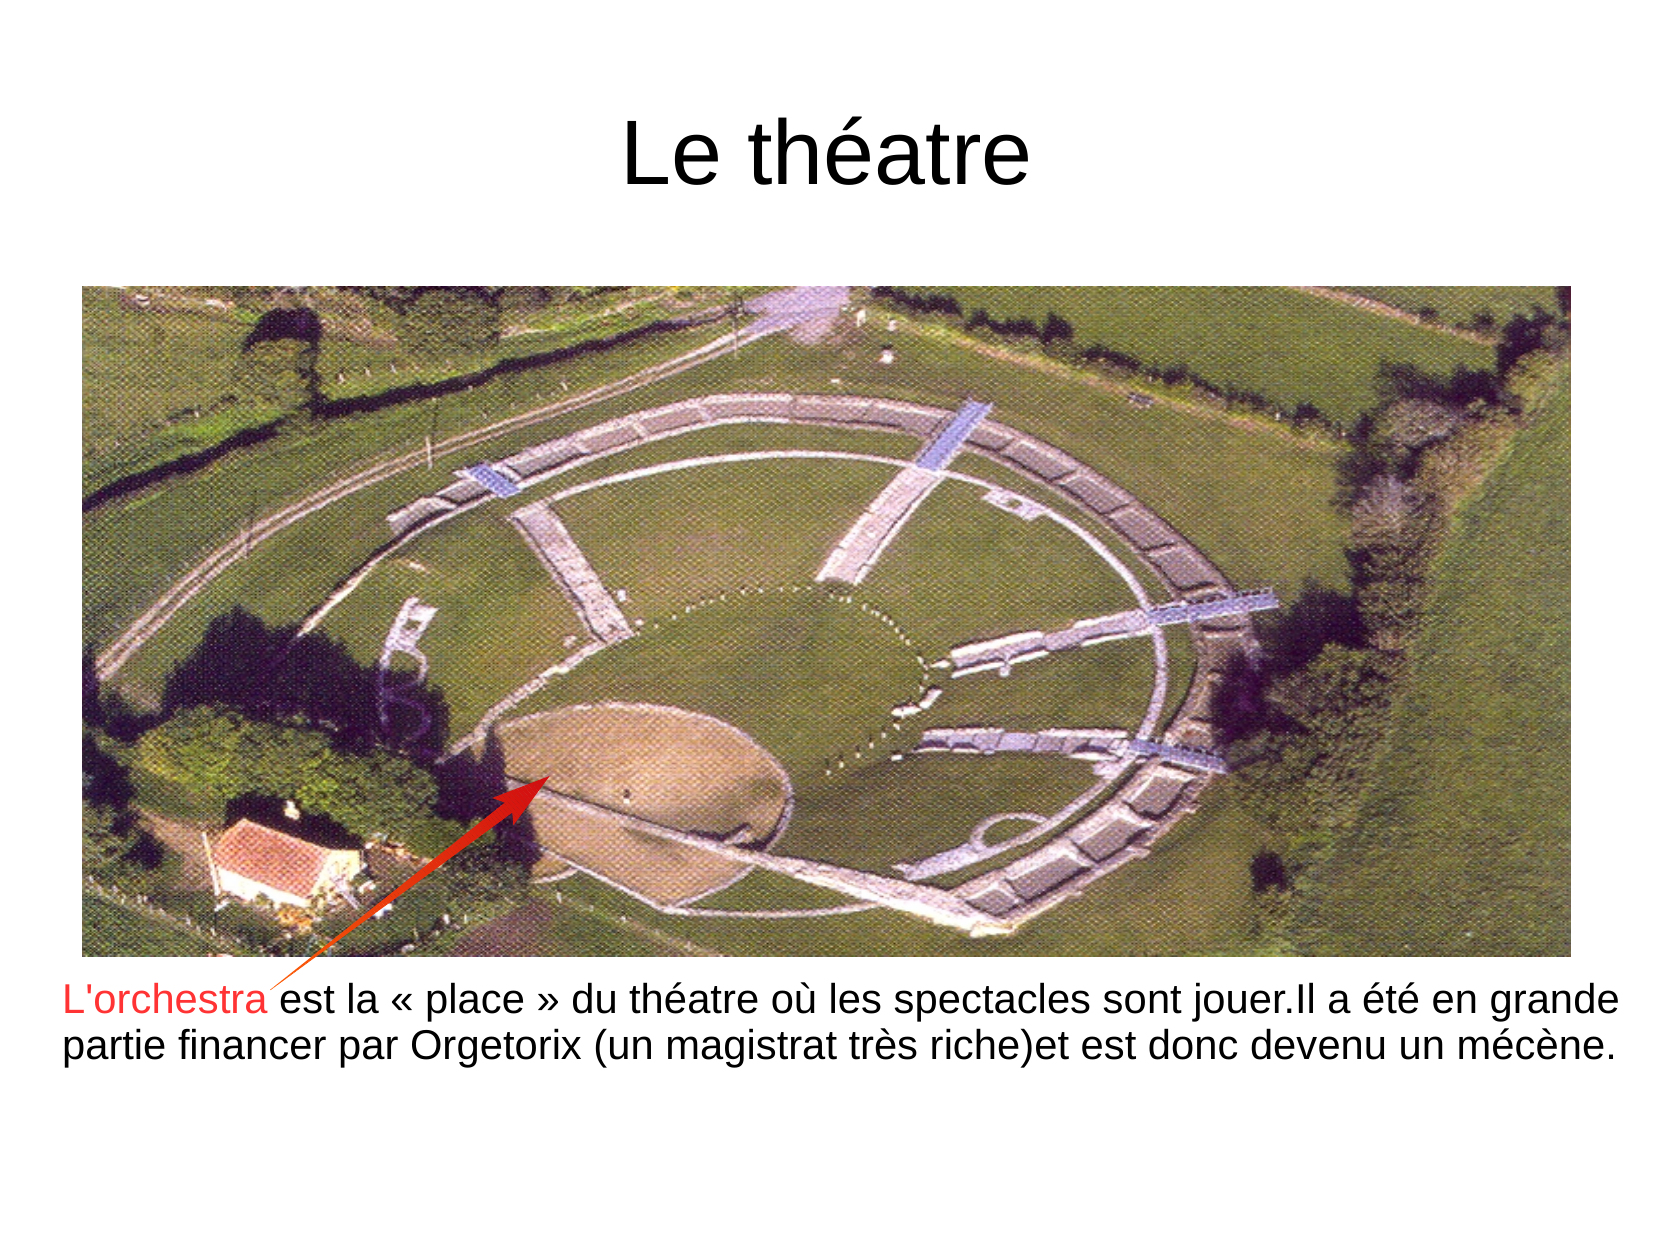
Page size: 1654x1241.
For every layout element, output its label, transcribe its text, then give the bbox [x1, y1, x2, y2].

text_box L'orchestra est la « place » du théatre où les spectacles sont jouer.Il a été en grande partie financer par Orgetorix (un magistrat très riche)et est donc devenu un mécène. [47, 968, 1642, 1182]
title Le théatre [82, 49, 1571, 257]
picture [82, 286, 1571, 1010]
